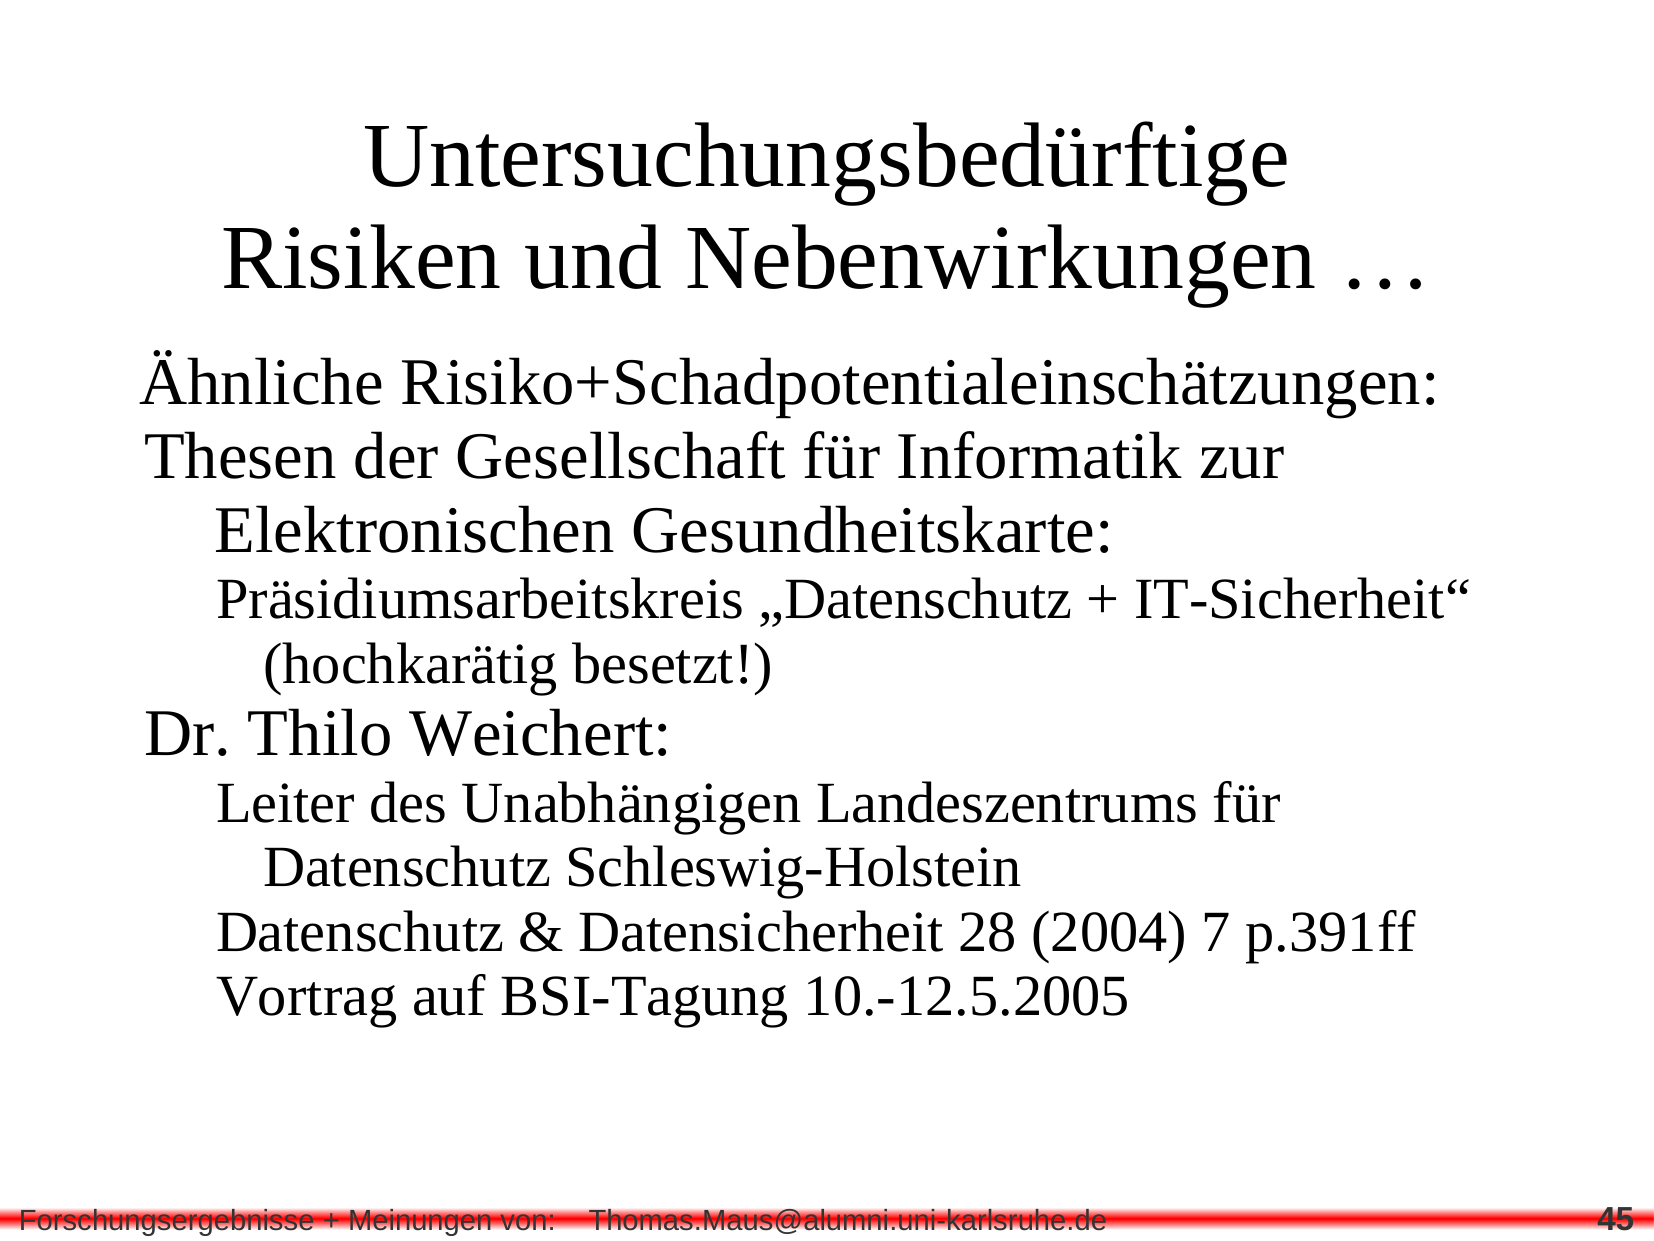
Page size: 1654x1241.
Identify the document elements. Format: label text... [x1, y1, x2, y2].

title Untersuchungsbedürftige Risiken und Nebenwirkungen … [121, 95, 1534, 318]
list Ähnliche Risiko+Schadpotentialeinschätzungen: Thesen der Gesellschaft für Informatik zur Elektronischen Gesundheitskarte: Präsidiumsarbeitskreis „Datenschutz + IT-Sicherheit“ (hochkarätig besetzt!) Dr. Thilo Weichert: Leiter des Unabhängigen Landeszentrums für Datenschutz Schleswig-Holstein Datenschutz & Datensicherheit 28 (2004) 7 p.391ff Vortrag auf BSI-Tagung 10.-12.5.2005 [121, 344, 1534, 1127]
